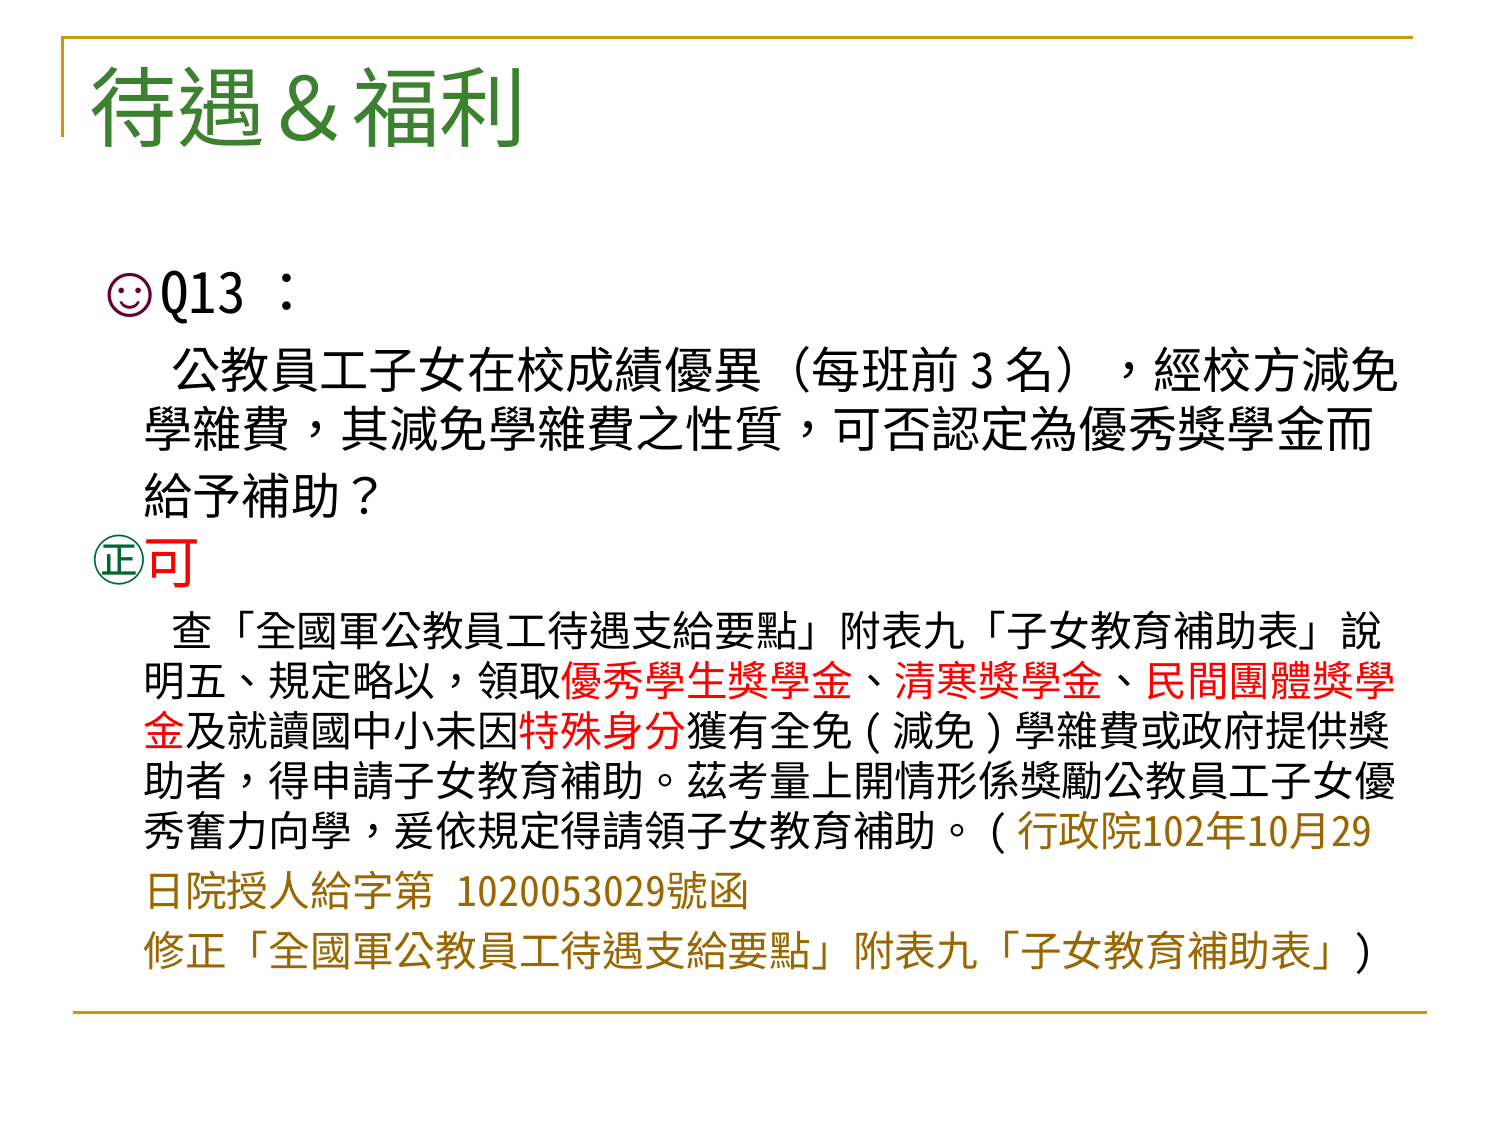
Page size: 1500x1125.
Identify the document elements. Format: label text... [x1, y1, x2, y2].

title 待遇＆福利 [75, 45, 1426, 233]
list Q13： 公教員工子女在校成績優異（每班前3名），經校方減免學雜費，其減免學雜費之性質，可否認定為優秀獎學金而給予補助？ 可 查「全國軍公教員工待遇支給要點」附表九「子女教育補助表」說明五、規定略以，領取優秀學生獎學金、清寒獎學金、民間團體獎學金及就讀國中小未因特殊身分獲有全免(減免)學雜費或政府提供獎助者，得申請子女教育補助。茲考量上開情形係獎勵公教員工子女優秀奮力向學，爰依規定得請領子女教育補助。(行政院102年10月29日院授人給字第 1020053029號函修正「全國軍公教員工待遇支給要點」附表九「子女教育補助表」) [77, 262, 1428, 1005]
